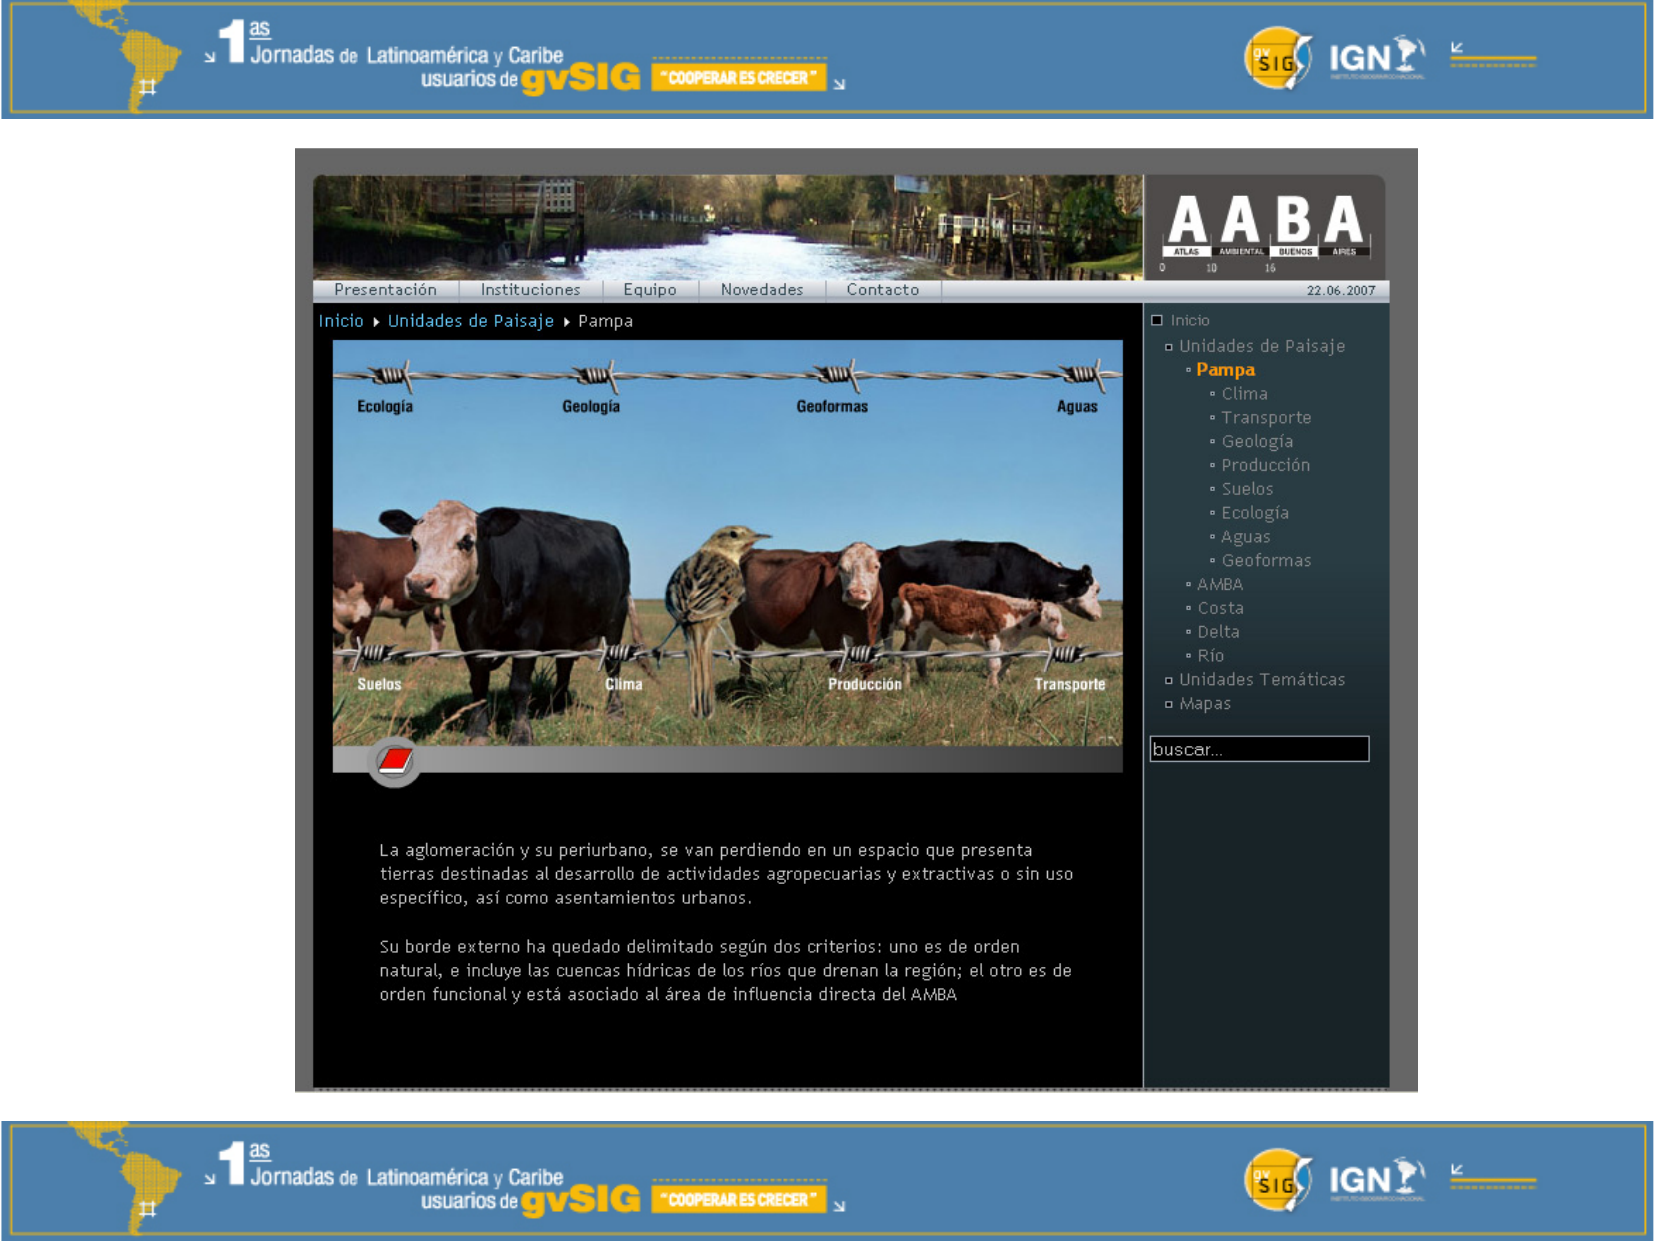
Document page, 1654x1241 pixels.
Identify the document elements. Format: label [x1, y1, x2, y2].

picture [295, 147, 1418, 1093]
picture [0, 1121, 1654, 1241]
picture [0, 0, 1654, 119]
